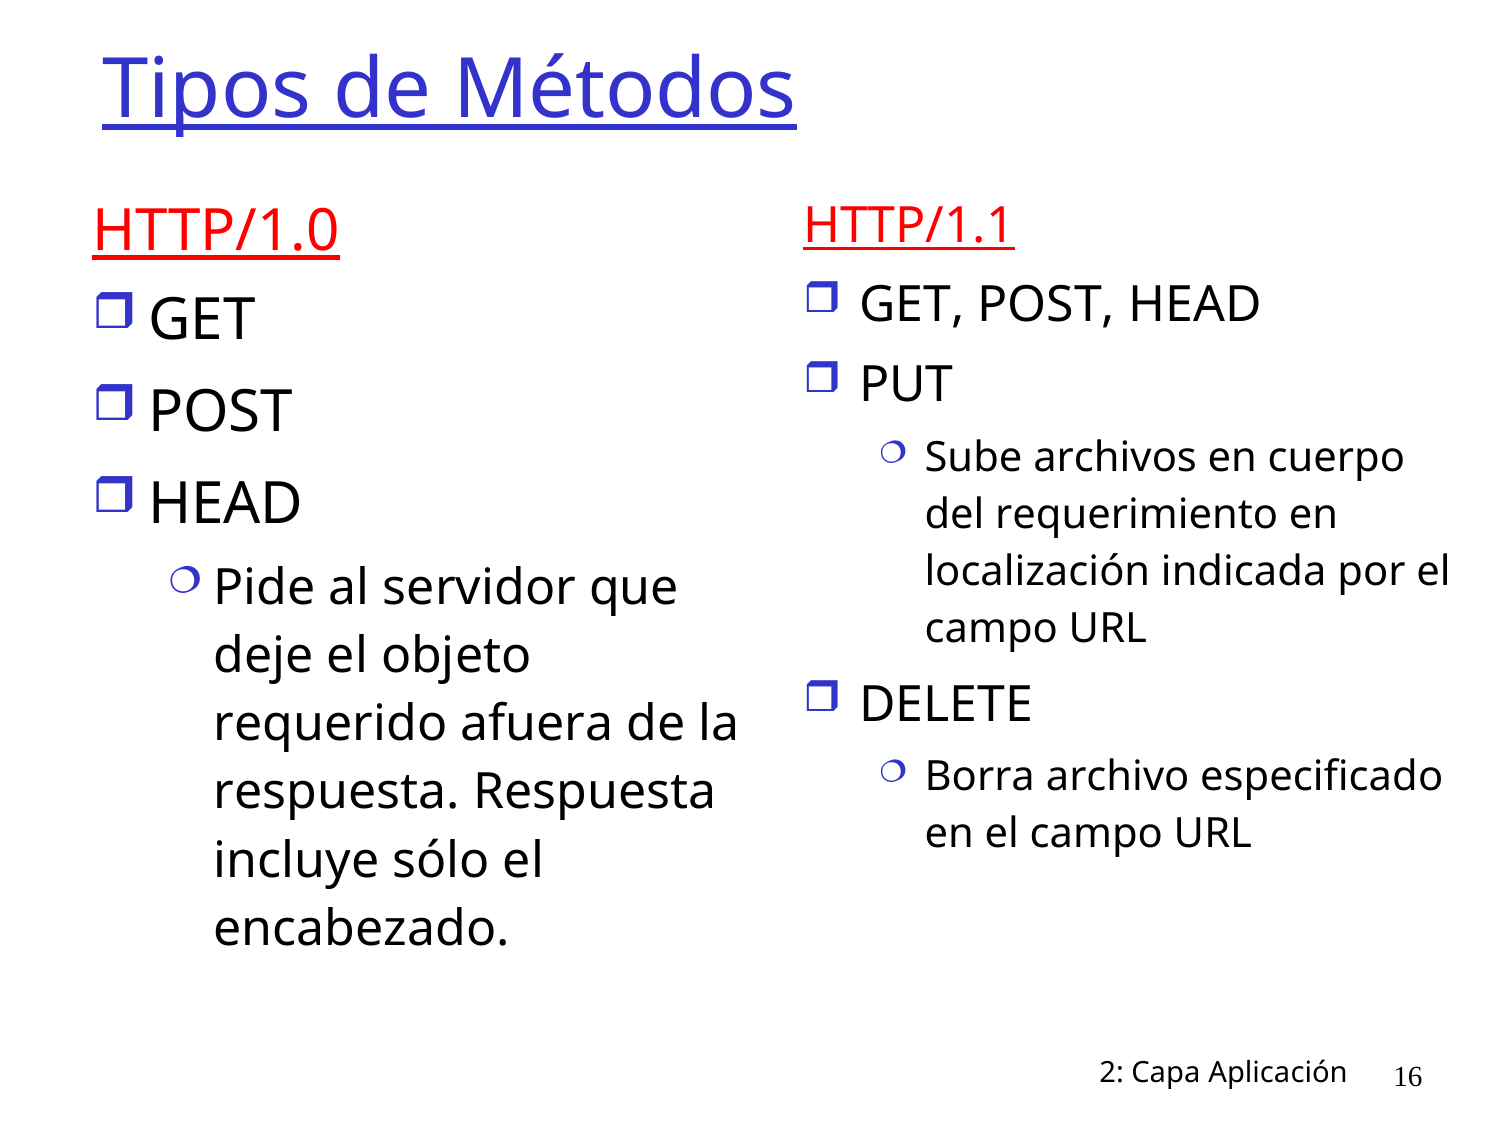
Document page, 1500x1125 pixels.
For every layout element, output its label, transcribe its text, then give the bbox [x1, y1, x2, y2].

title Tipos de Métodos [87, 23, 1463, 150]
list HTTP/1.1 GET, POST, HEAD PUT Sube archivos en cuerpo del requerimiento en localización indicada por el campo URL DELETE Borra archivo especificado en el campo URL [788, 186, 1466, 1049]
list HTTP/1.0 GET POST HEAD Pide al servidor que deje el objeto requerido afuera de la respuesta. Respuesta incluye sólo el encabezado. [77, 186, 755, 1049]
